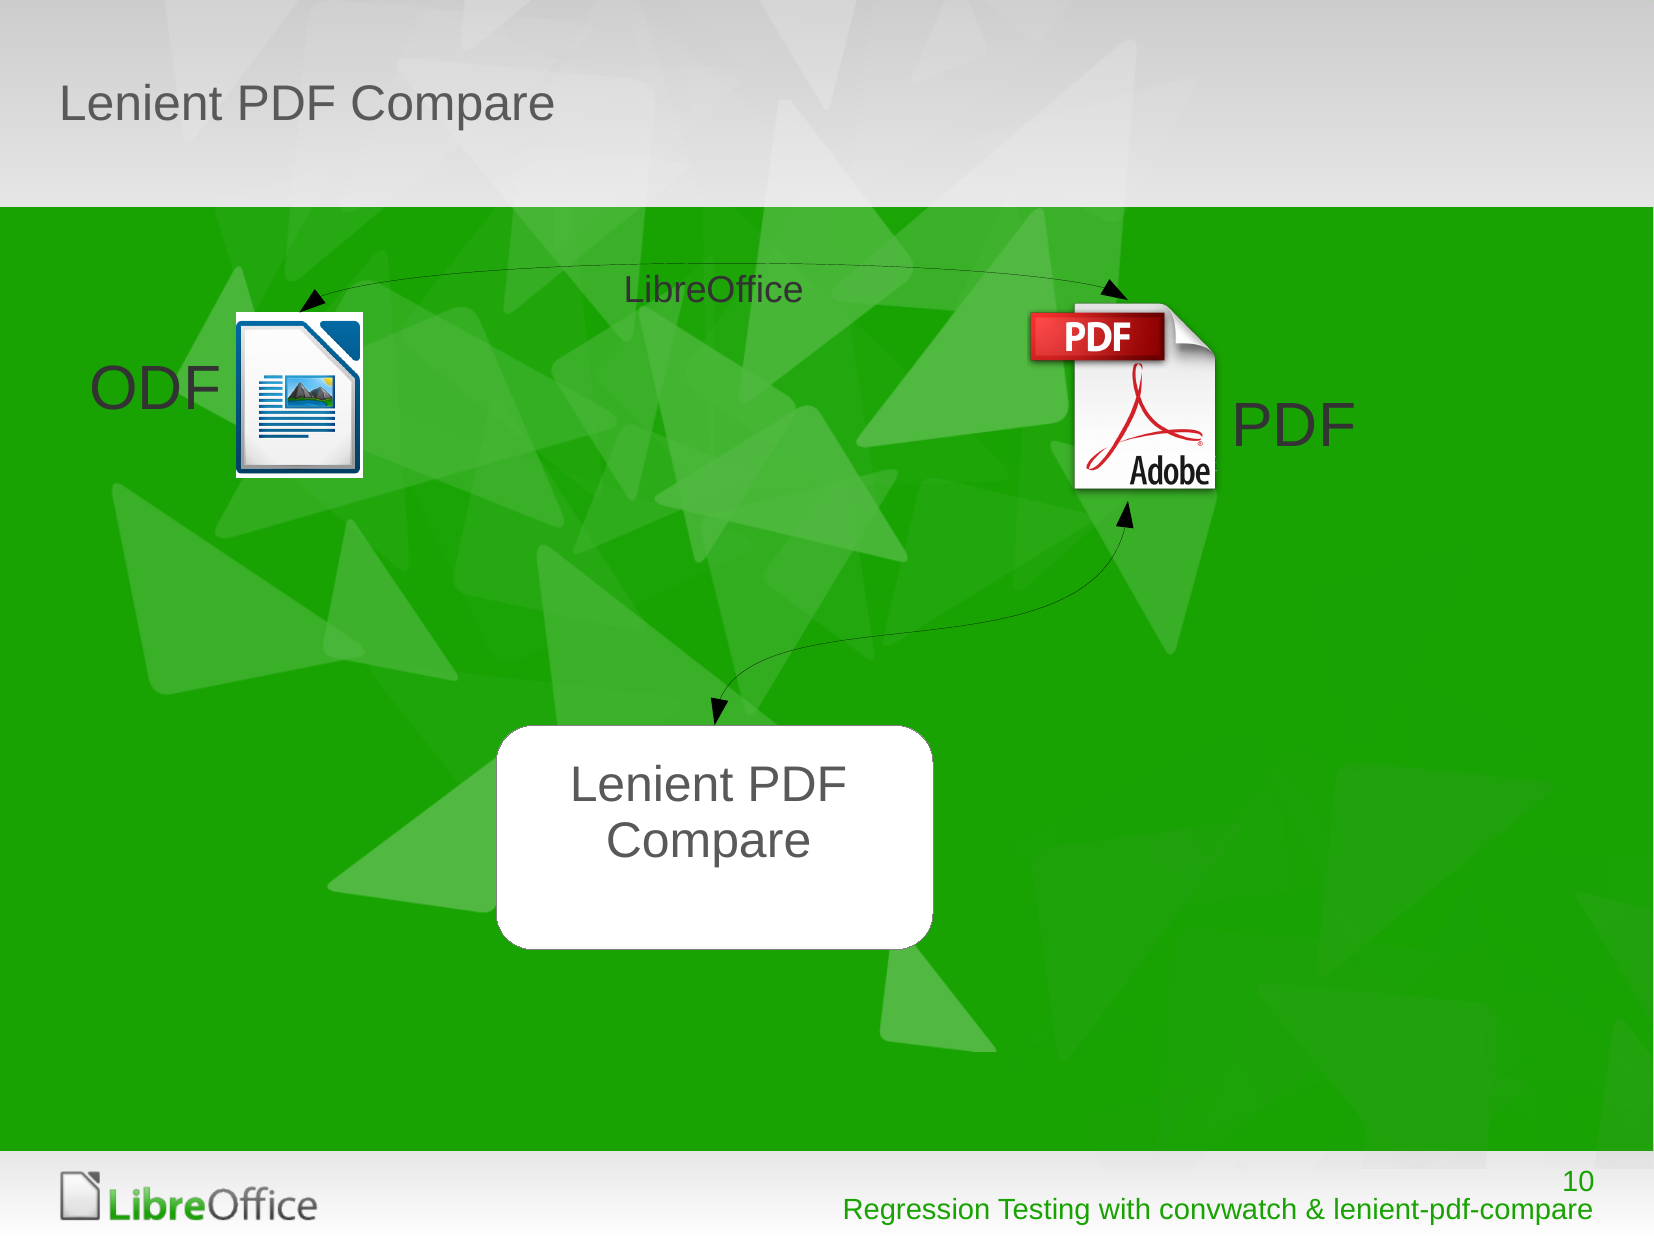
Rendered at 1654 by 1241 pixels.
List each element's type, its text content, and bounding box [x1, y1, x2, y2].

text_box PDF [1216, 382, 1372, 468]
picture [41, 1152, 337, 1240]
picture [0, 0, 1654, 1169]
text_box Lenient PDF Compare [555, 748, 863, 931]
text_box [496, 725, 934, 950]
title Lenient PDF Compare [59, 29, 1595, 178]
text_box ODF [74, 345, 236, 431]
